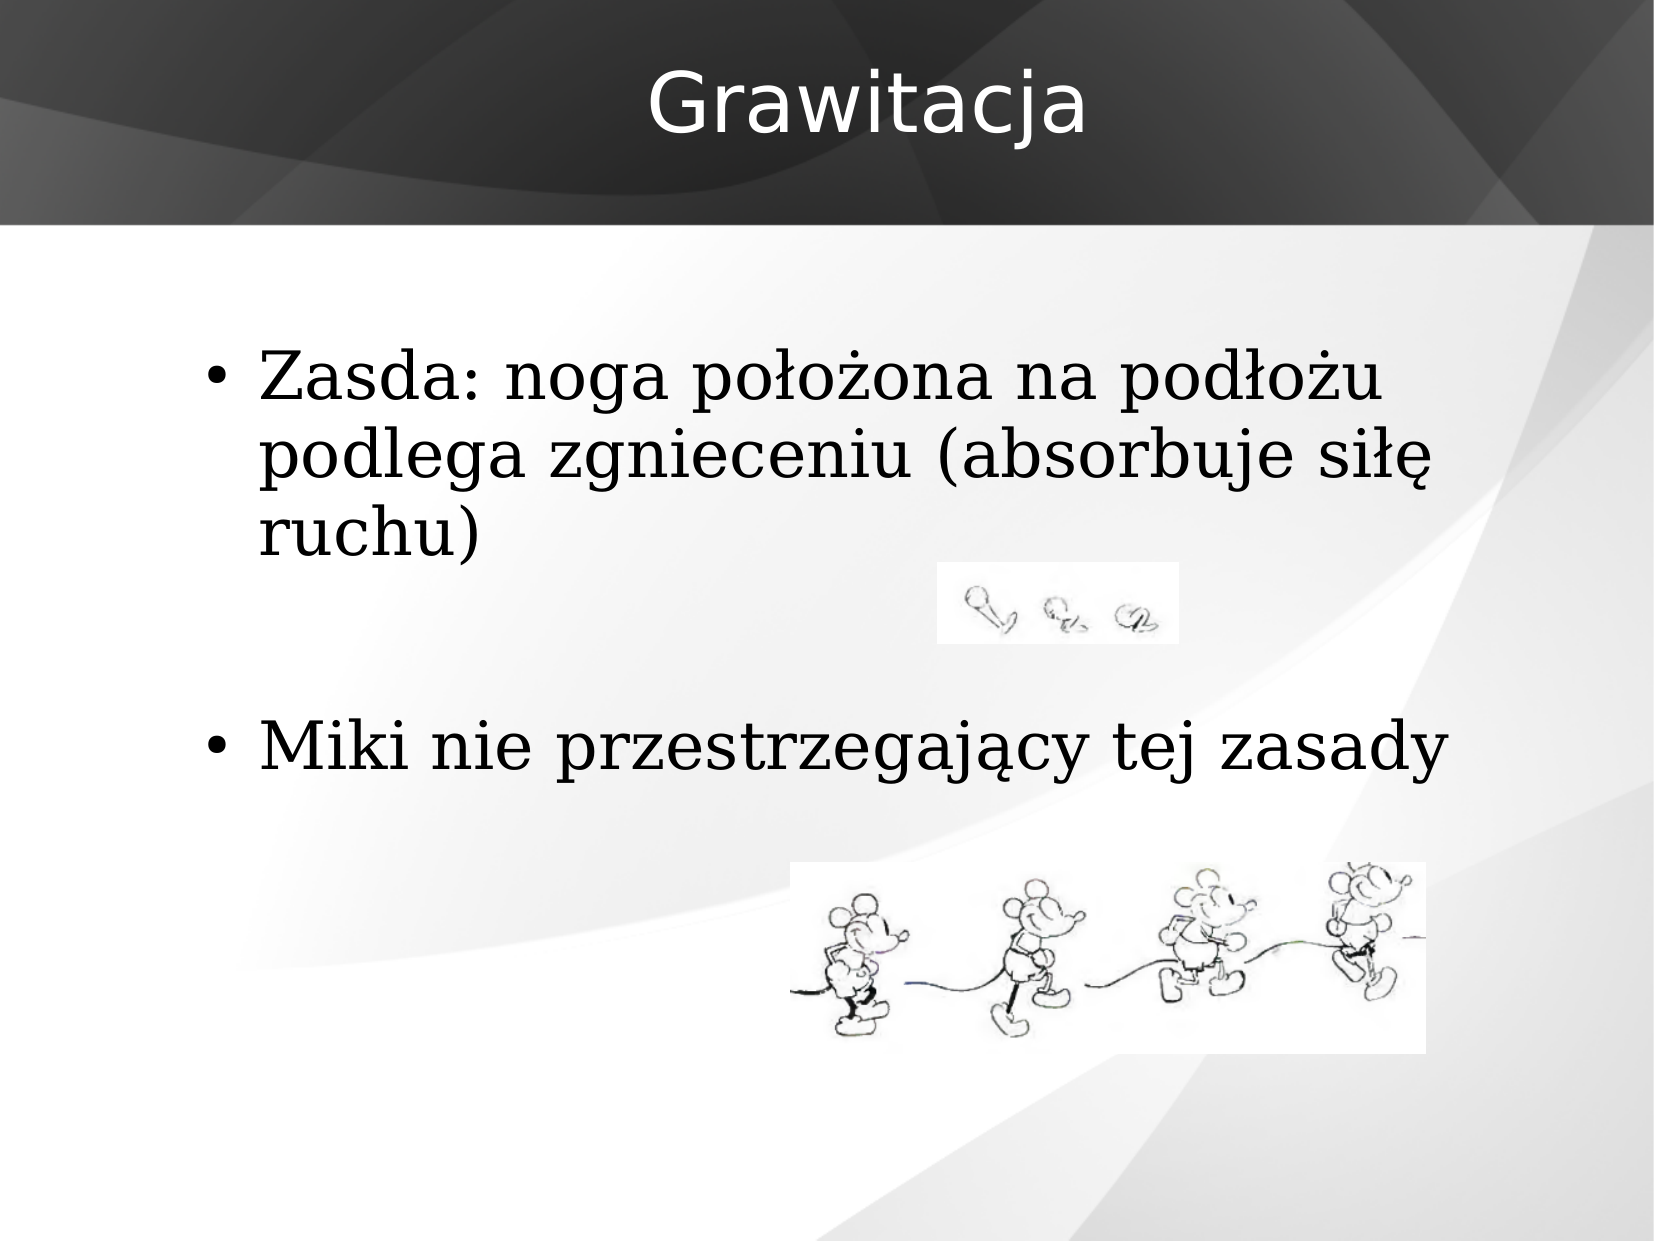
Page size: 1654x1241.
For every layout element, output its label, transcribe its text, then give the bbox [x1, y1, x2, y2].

title Grawitacja [124, 0, 1613, 208]
list Zasda: noga położona na podłożu podlega zgnieceniu (absorbuje siłę ruchu) Miki nie przestrzegający tej zasady [187, 337, 1538, 1013]
picture [0, 0, 1654, 1241]
